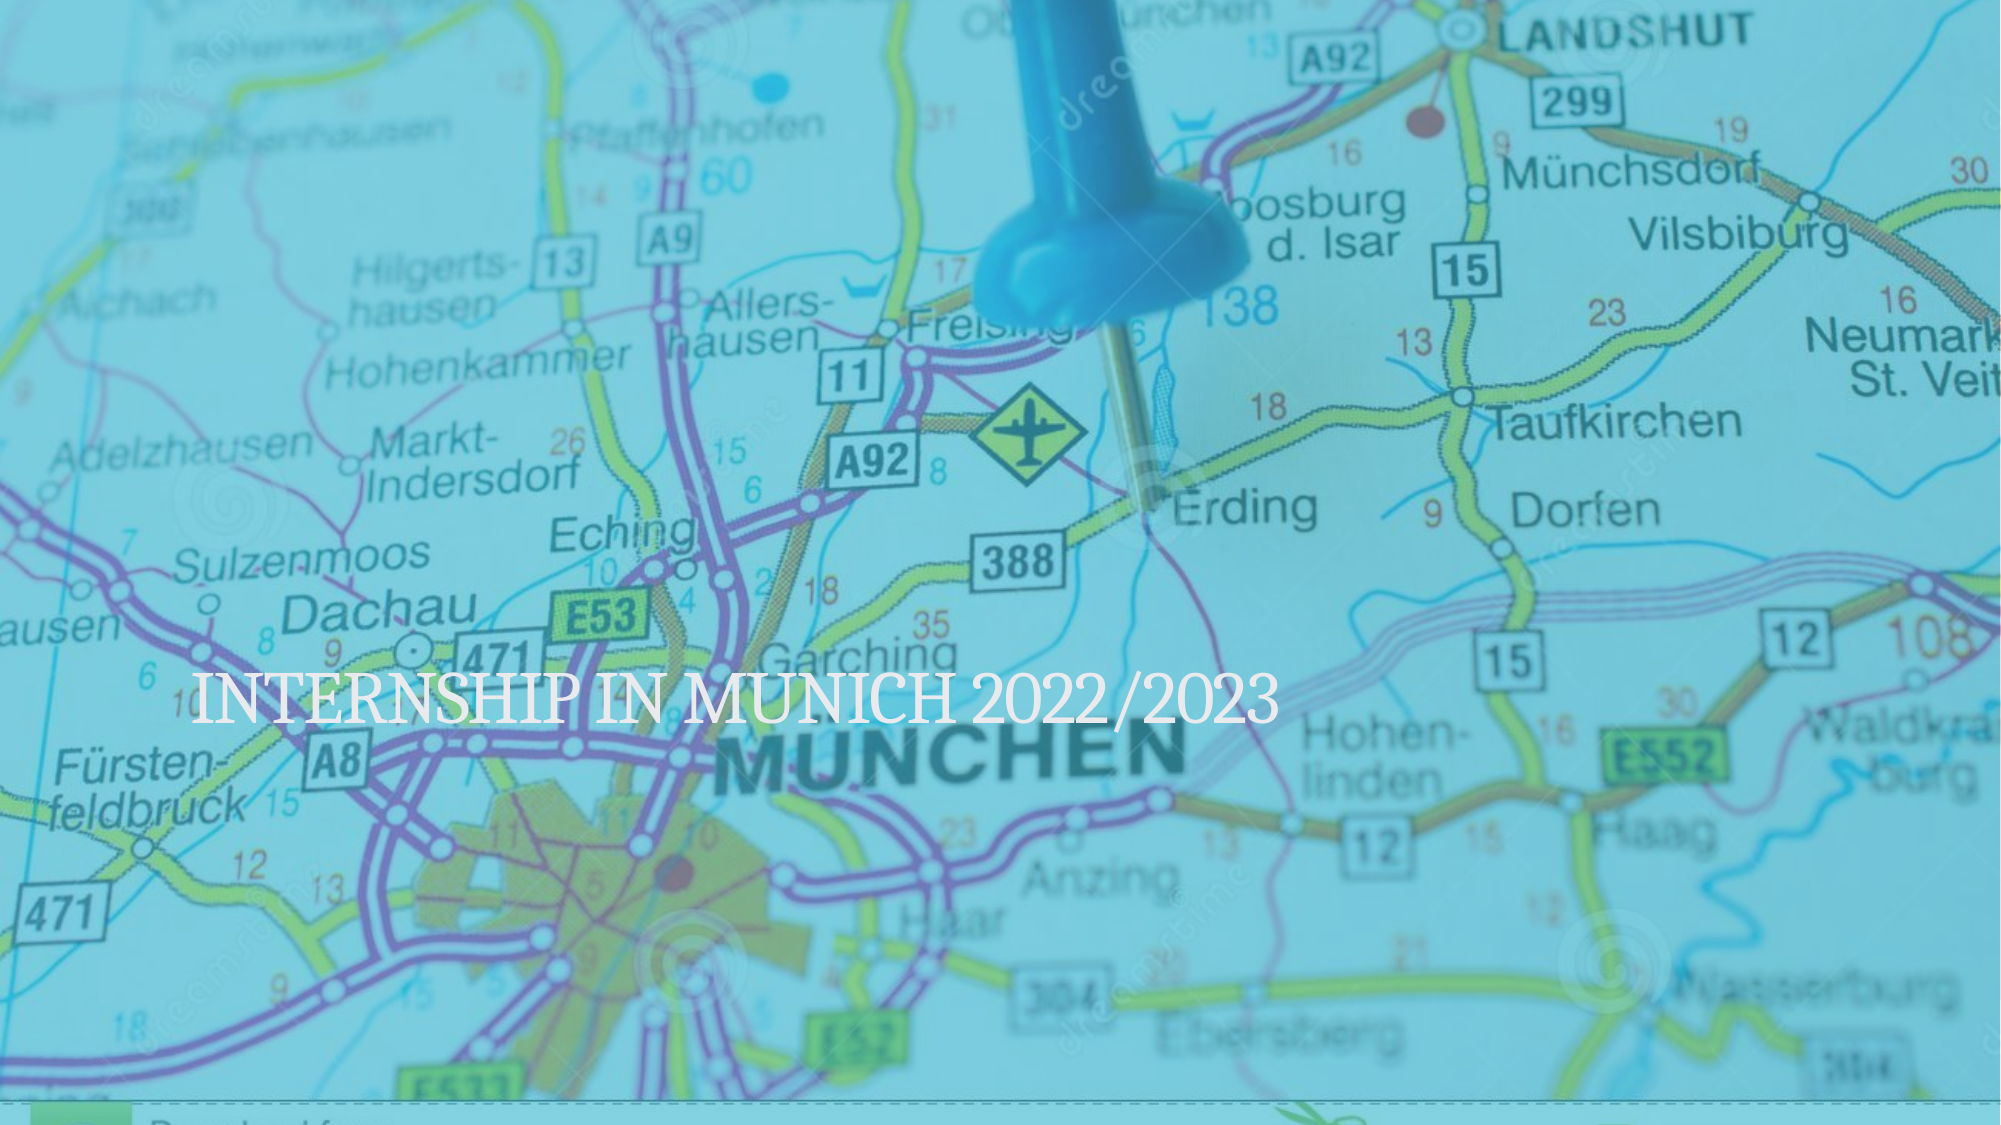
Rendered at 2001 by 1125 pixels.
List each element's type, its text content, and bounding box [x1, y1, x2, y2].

picture [0, 0, 2000, 1125]
title INTERNSHIP IN MUNICH 2022/2023 [175, 213, 1376, 747]
